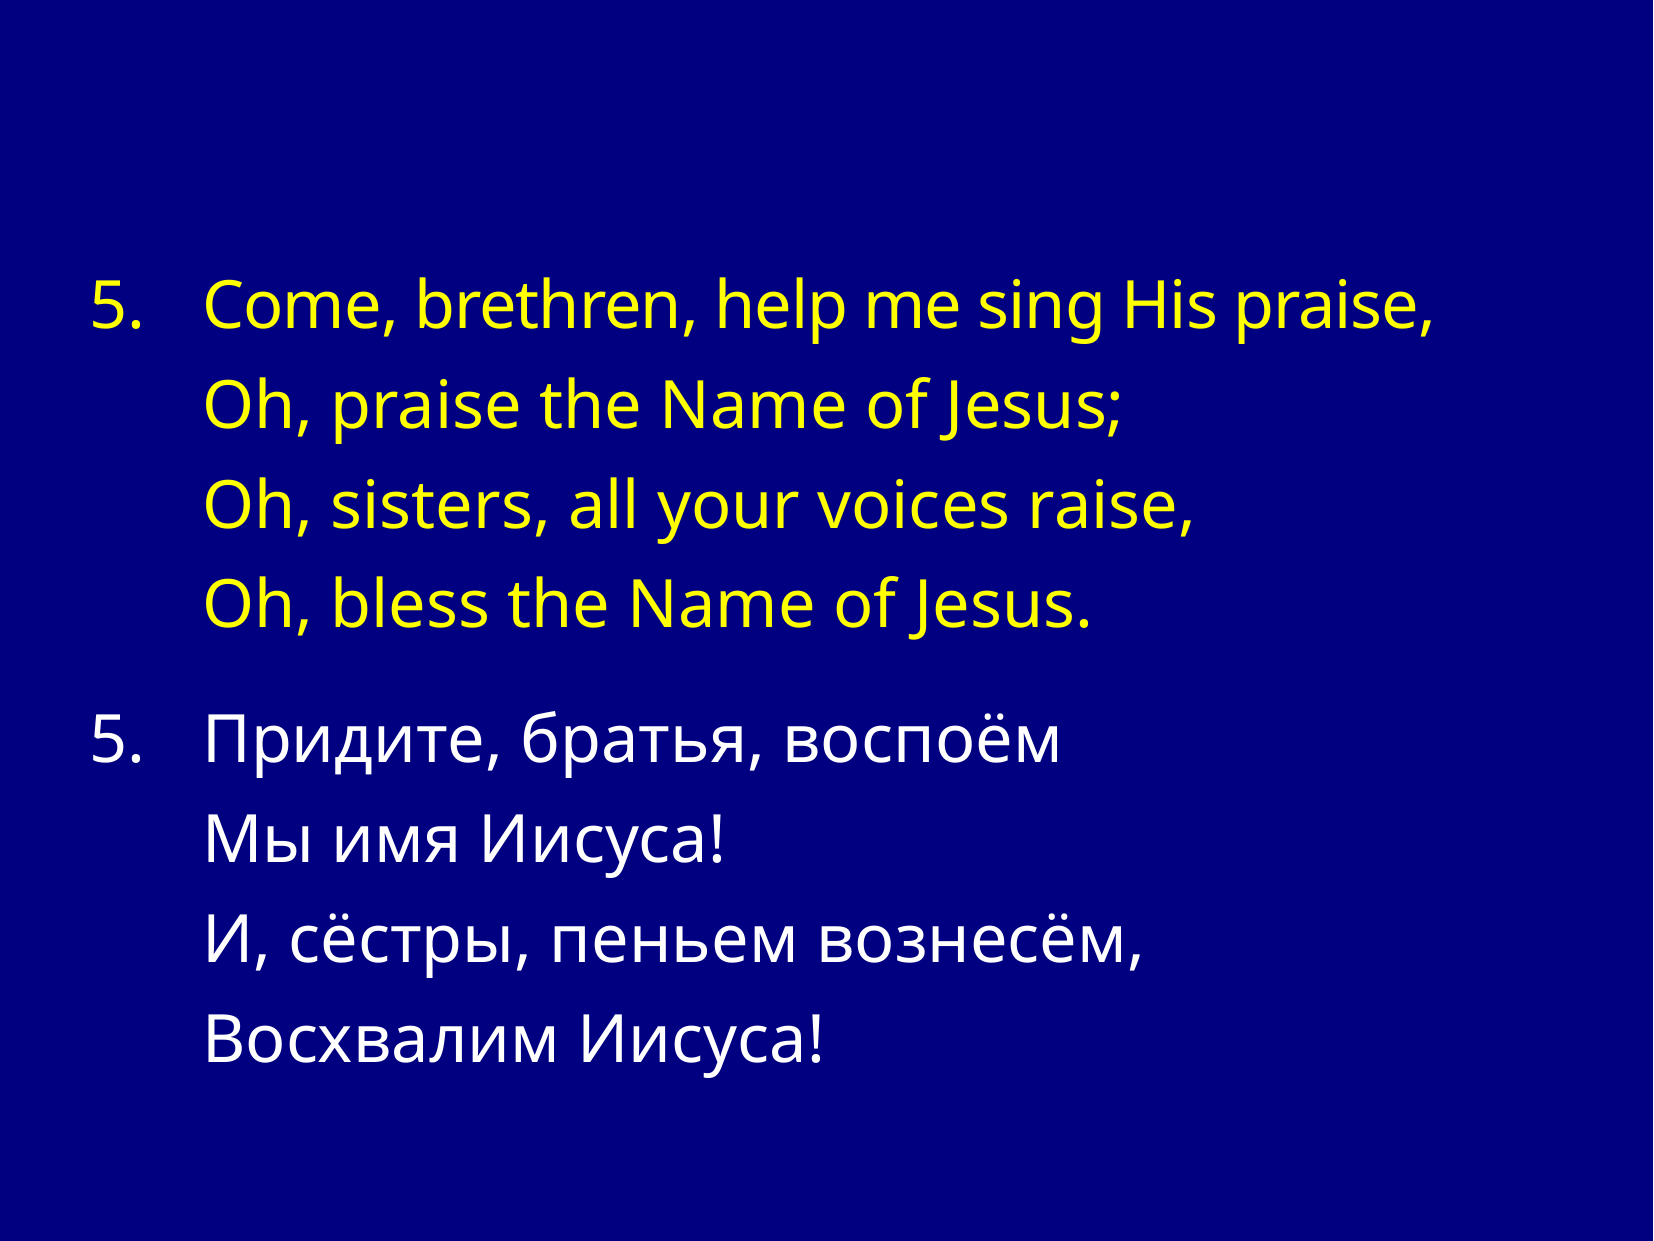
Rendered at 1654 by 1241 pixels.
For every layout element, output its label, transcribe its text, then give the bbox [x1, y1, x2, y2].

text_box 5. Придите, братья, воспоём Мы имя Иисуса! И, сёстры, пеньем вознесём, Восхвалим Иисуса! [75, 675, 1576, 1163]
text_box 5. Come, brethren, help me sing His praise, Oh, praise the Name of Jesus; Oh, sisters, all your voices raise, Oh, bless the Name of Jesus. [75, 150, 1653, 638]
